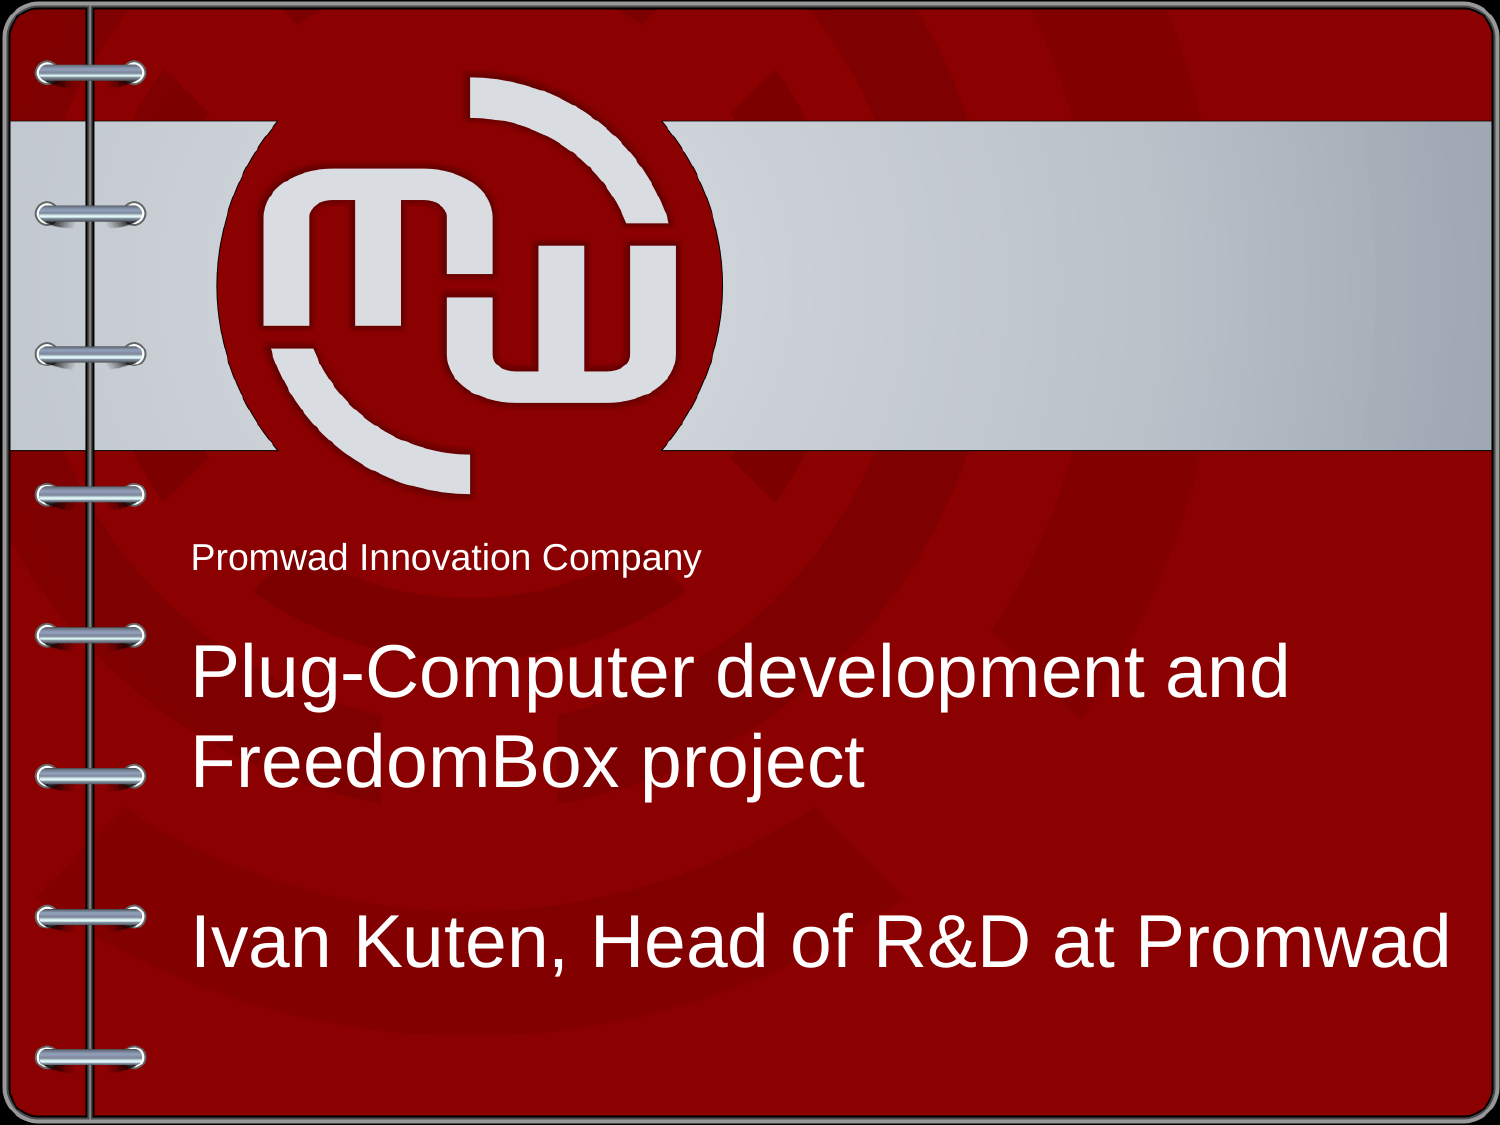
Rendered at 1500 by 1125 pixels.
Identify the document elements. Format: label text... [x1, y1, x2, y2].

picture [0, 0, 1500, 1125]
text_box Promwad Innovation Company Plug-Computer development and FreedomBox project Ivan Kuten, Head of R&D at Promwad [175, 524, 1477, 991]
